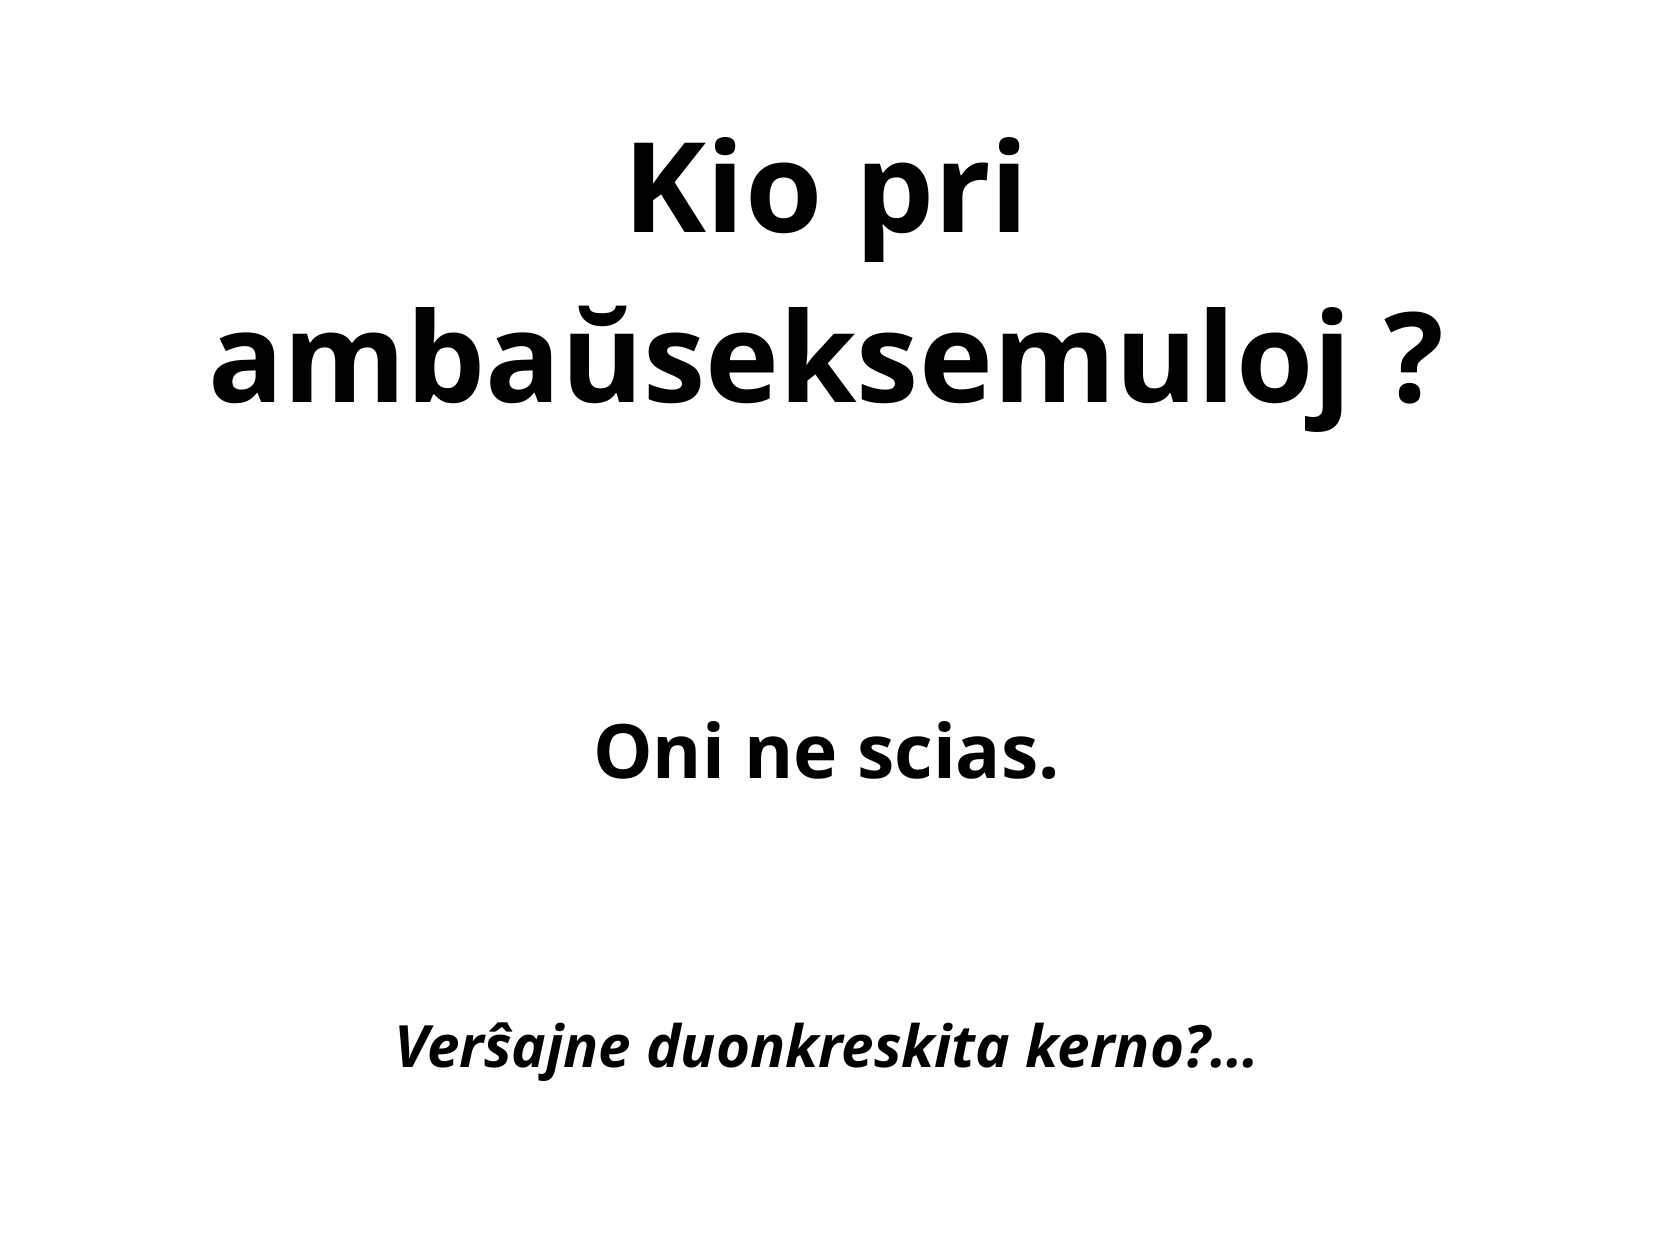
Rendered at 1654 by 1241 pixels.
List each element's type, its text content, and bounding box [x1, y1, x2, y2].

title Kio pri ambaŭseksemuloj ? [82, 53, 1571, 485]
subtitle Oni ne scias. Verŝajne duonkreskita kerno?… [0, 625, 1654, 1158]
